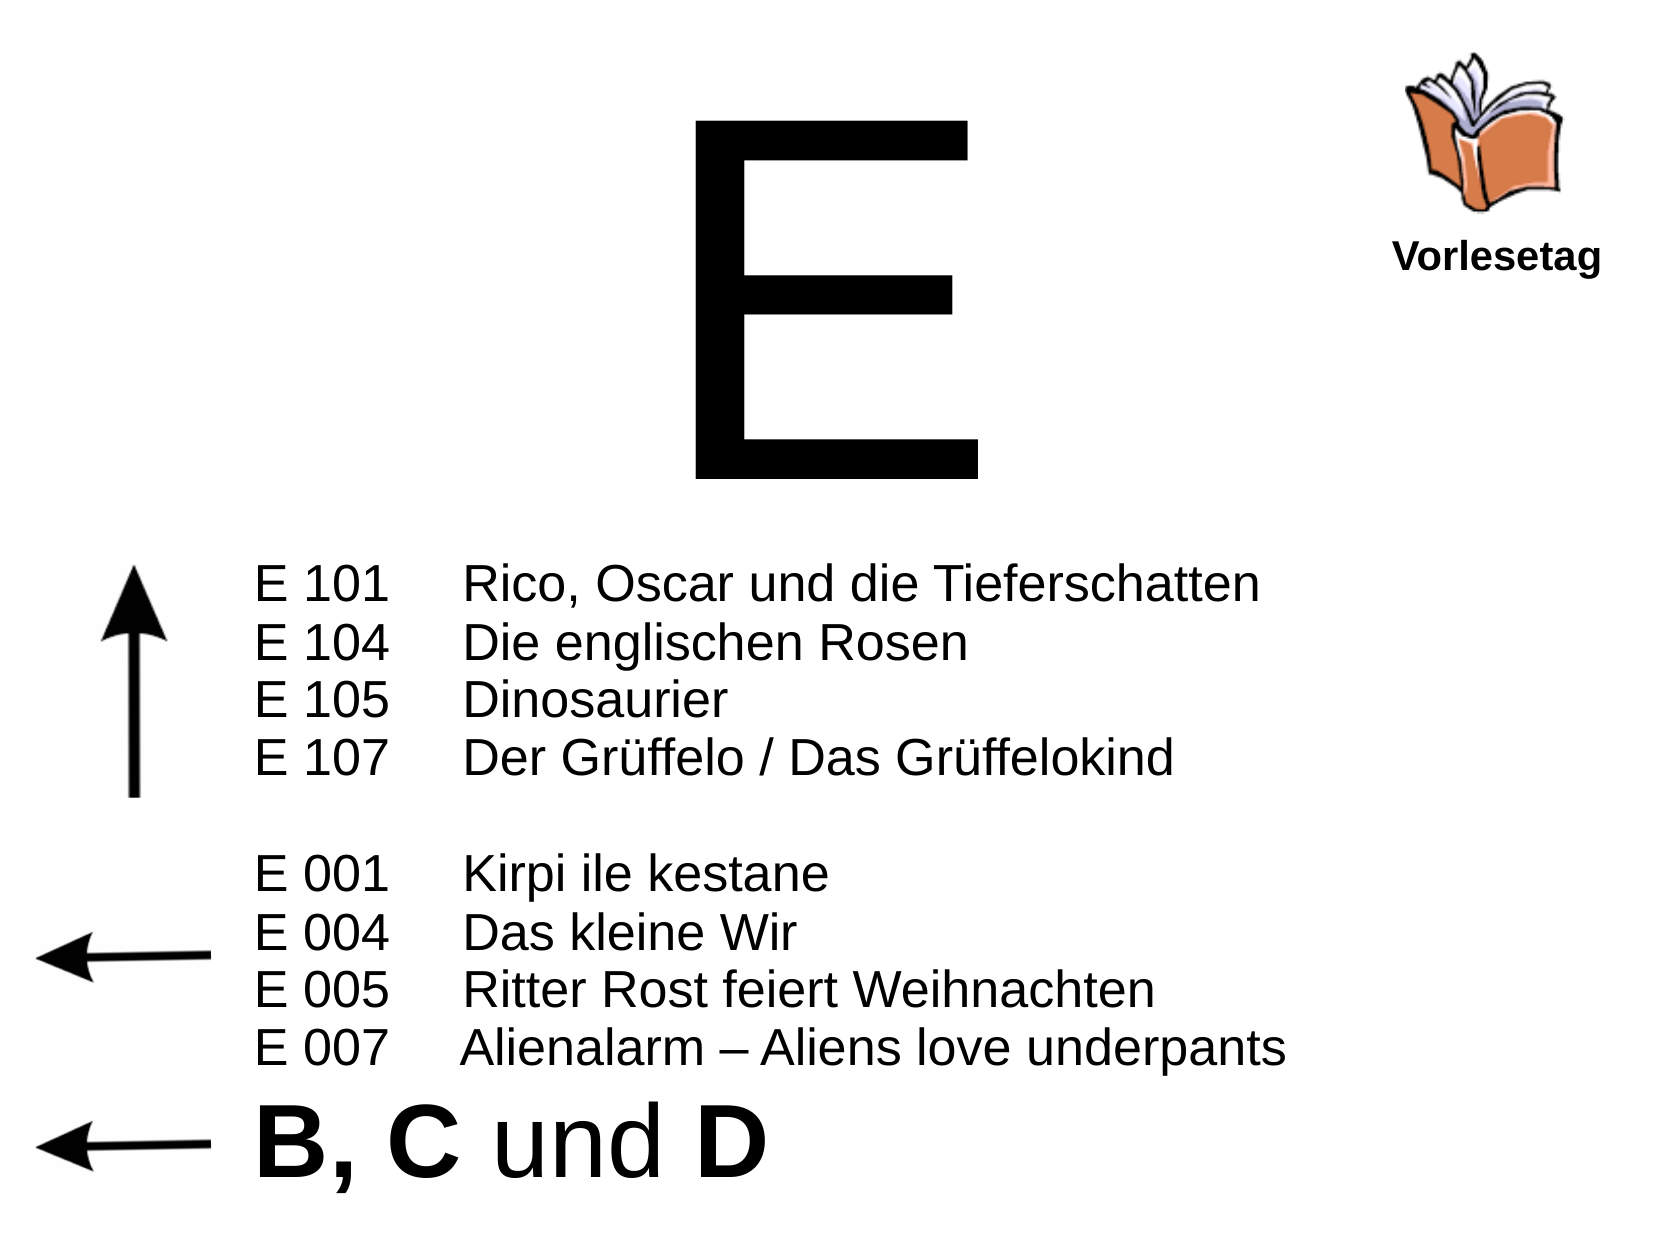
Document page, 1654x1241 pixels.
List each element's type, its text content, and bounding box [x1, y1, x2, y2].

picture [71, 564, 197, 798]
title Vorlesetag [1391, 144, 1654, 367]
subtitle E [82, 0, 1571, 709]
picture [34, 1096, 212, 1195]
picture [34, 907, 212, 1006]
title E 101 Rico, Oscar und die Tieferschatten E 104 Die englischen Rosen E 105 Dinosaurier E 107 Der Grüffelo / Das Grüffelokind E 001 Kirpi ile kestane E 004 Das kleine Wir E 005 Ritter Rost feiert Weihnachten E 007 Alienalarm – Aliens love underpants [253, 709, 1353, 1075]
picture [1405, 52, 1565, 144]
title B, C und D [253, 1024, 1270, 1241]
